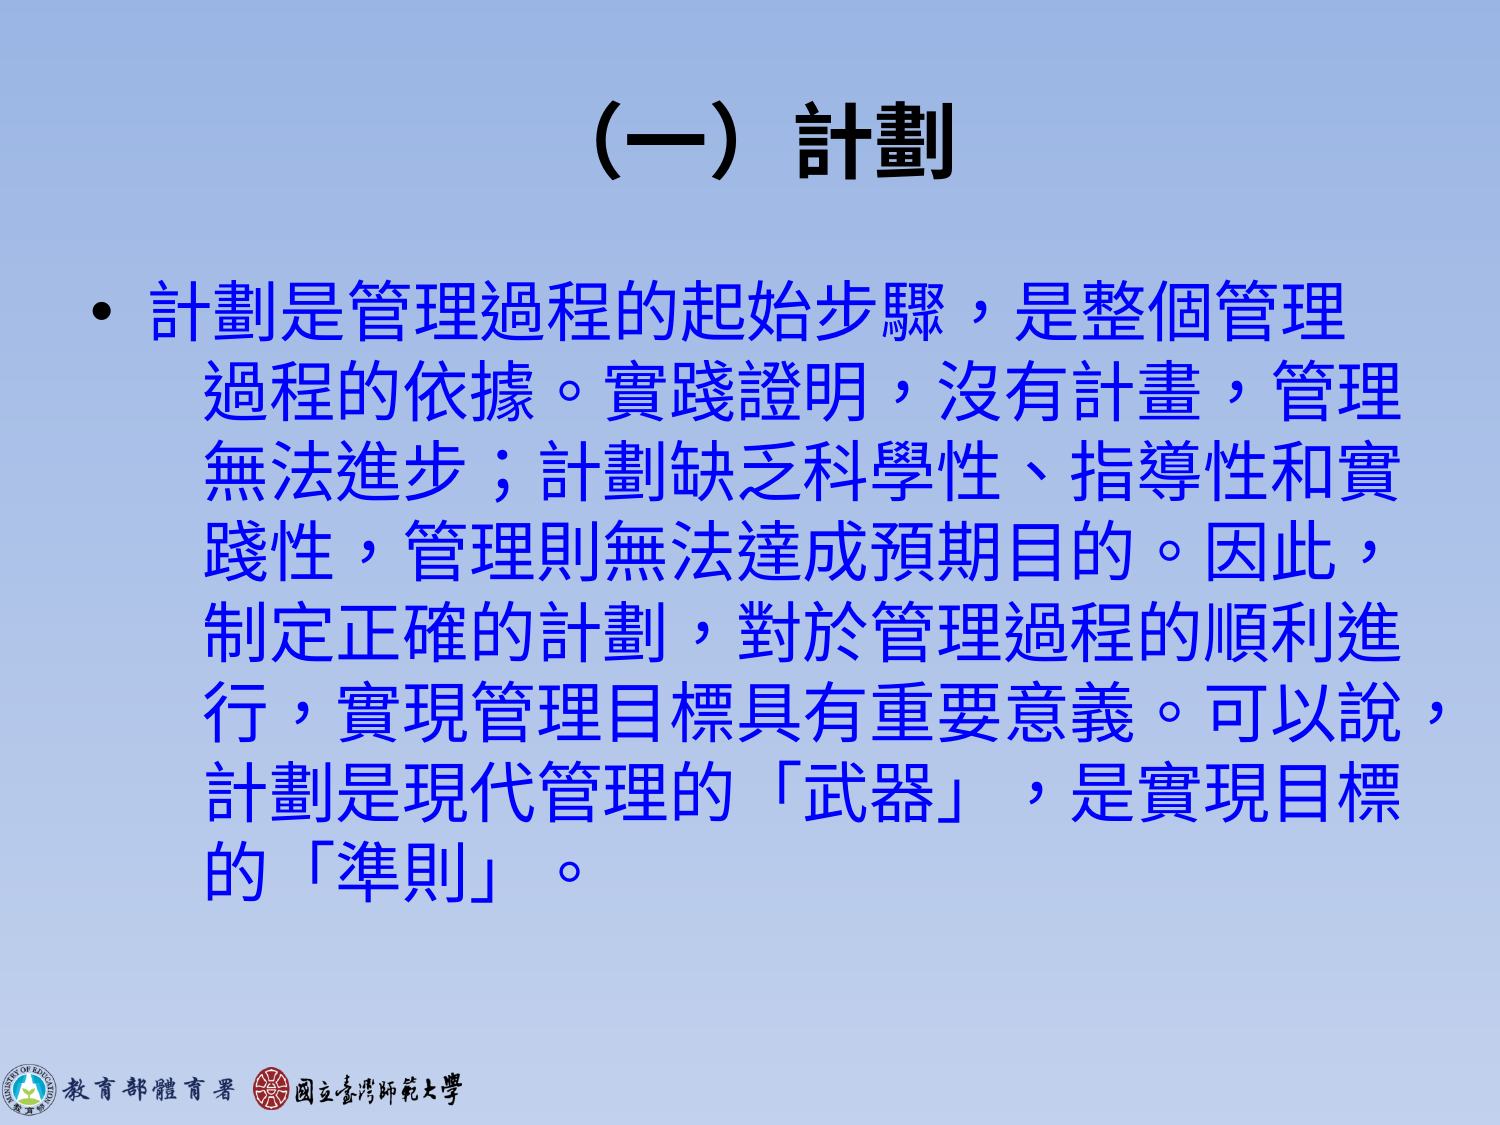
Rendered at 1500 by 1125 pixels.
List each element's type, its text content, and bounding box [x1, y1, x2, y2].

list 計劃是管理過程的起始步驟，是整個管理過程的依據。實踐證明，沒有計畫，管理無法進步；計劃缺乏科學性、指導性和實踐性，管理則無法達成預期目的。因此，制定正確的計劃，對於管理過程的順利進行，實現管理目標具有重要意義。可以說，計劃是現代管理的「武器」，是實現目標的「準則」。 [75, 262, 1426, 1005]
title （一）計劃 [75, 45, 1426, 233]
